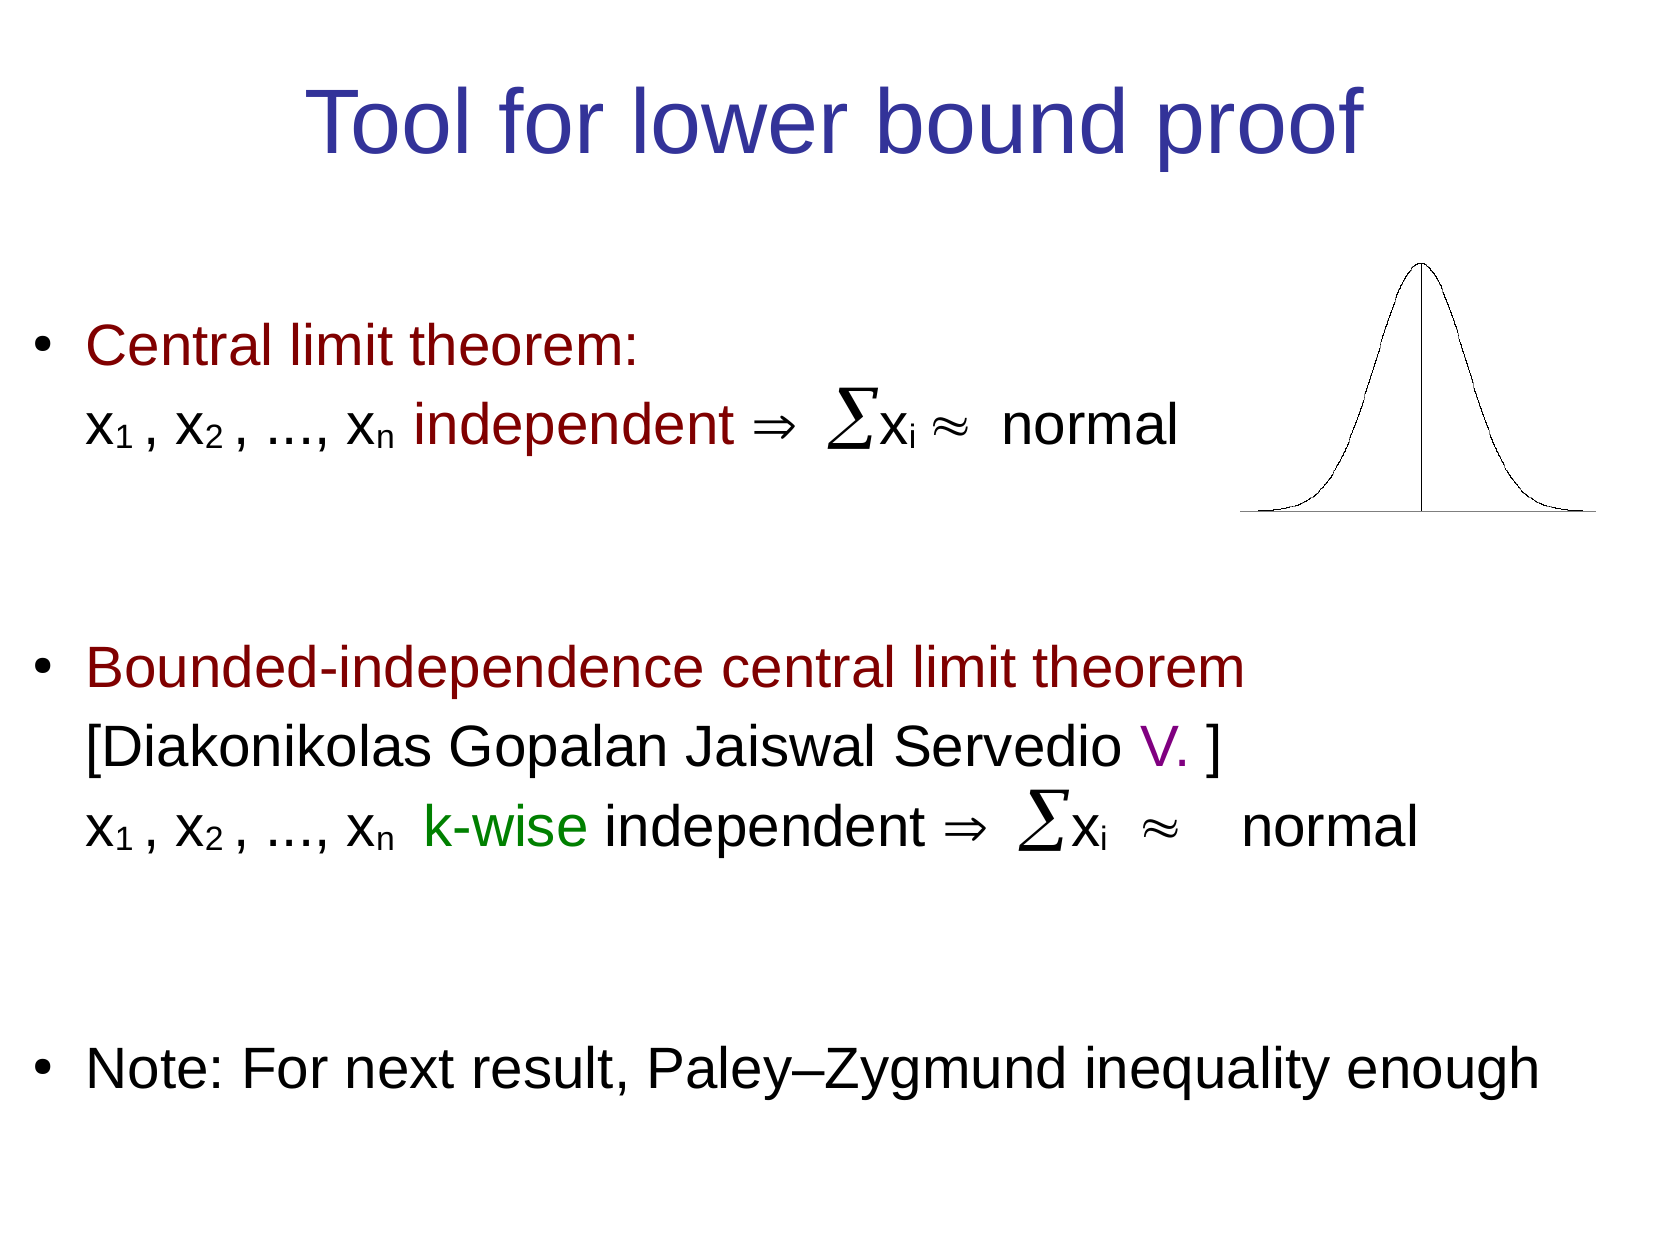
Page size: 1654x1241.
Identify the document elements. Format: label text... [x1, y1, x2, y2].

title Tool for lower bound proof [131, 18, 1538, 226]
list Central limit theorem: x1 , x2 , ..., xn independent  xi  normal Bounded-independence central limit theorem [Diakonikolas Gopalan Jaiswal Servedio V. ] x1 , x2 , ..., xn k-wise independent  xi  normal Note: For next result, Paley–Zygmund inequality enough [0, 225, 1654, 1241]
picture [1237, 262, 1596, 526]
